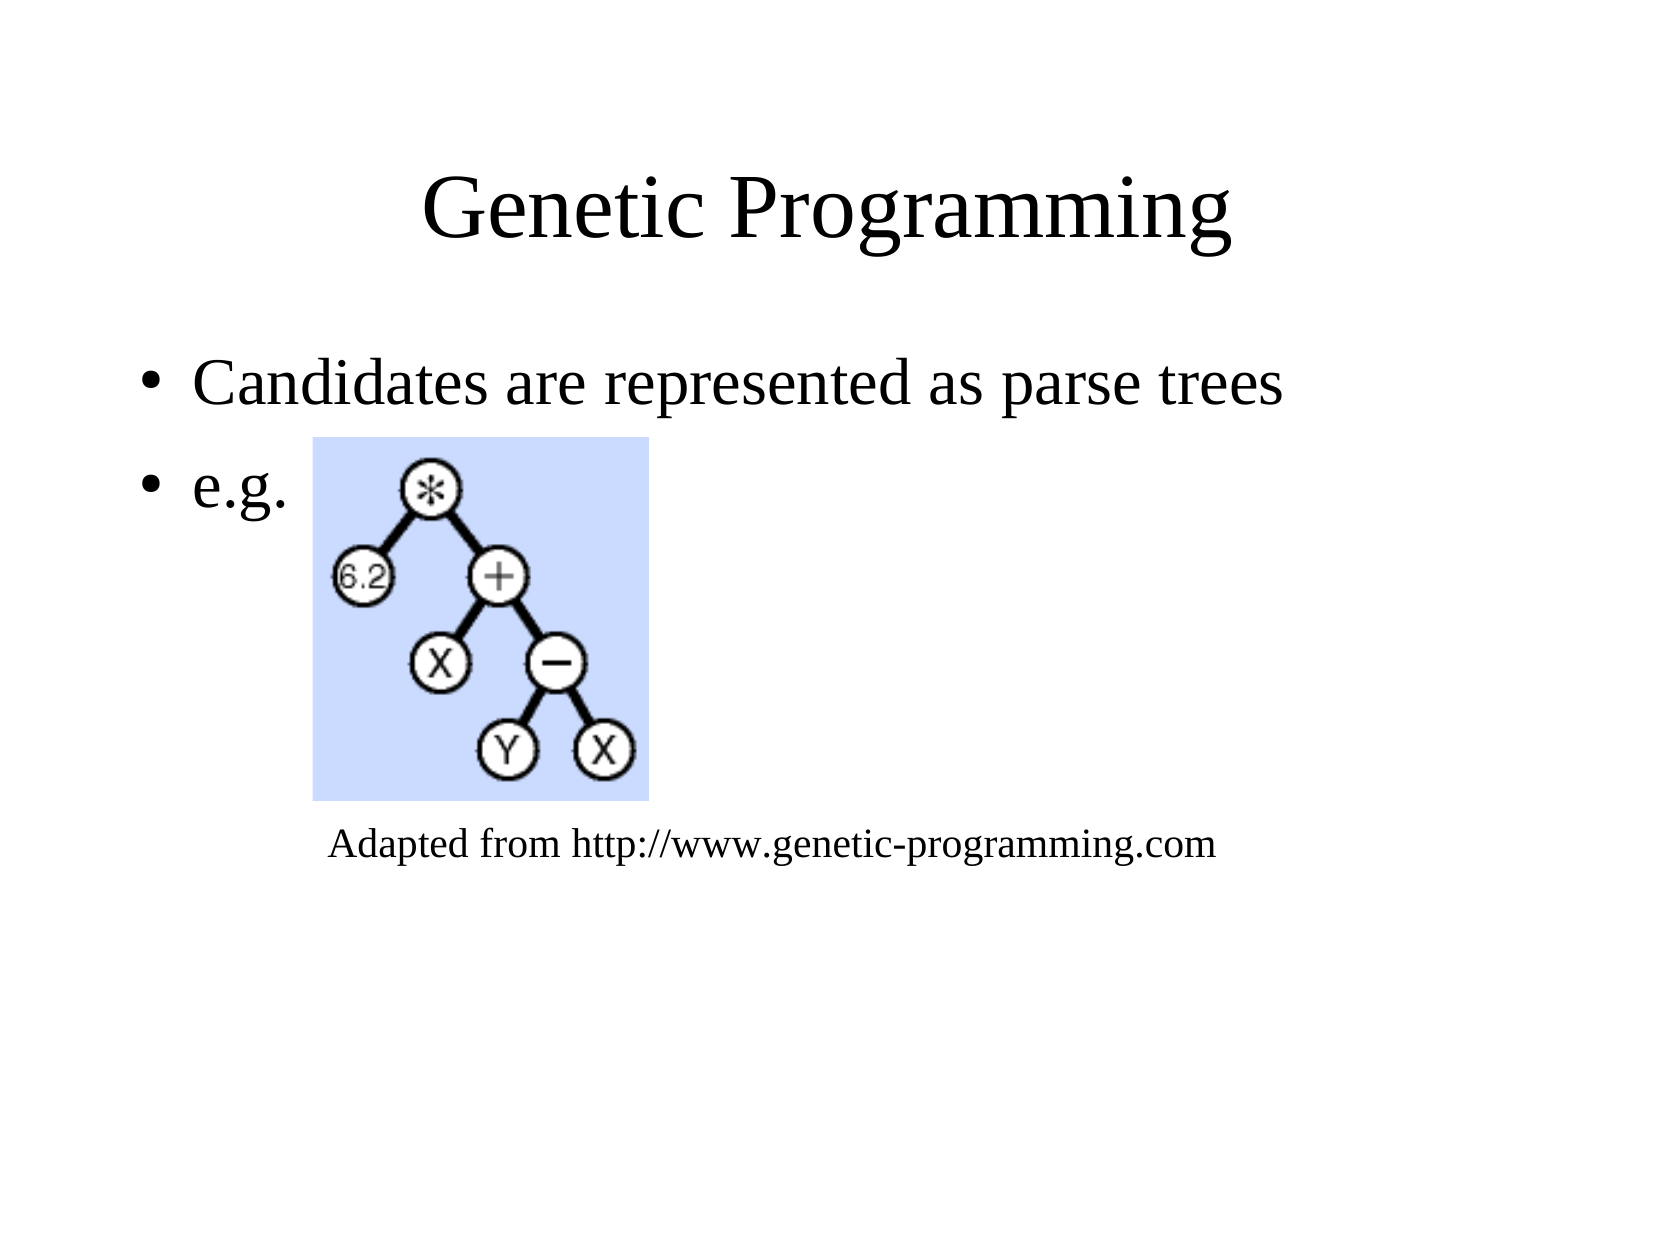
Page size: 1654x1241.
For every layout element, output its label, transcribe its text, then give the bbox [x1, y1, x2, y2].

chart [312, 437, 649, 801]
list Candidates are represented as parse trees e.g. [121, 344, 1534, 575]
list Adapted from http://www.genetic-programming.com [312, 812, 1251, 901]
title Genetic Programming [121, 102, 1534, 311]
